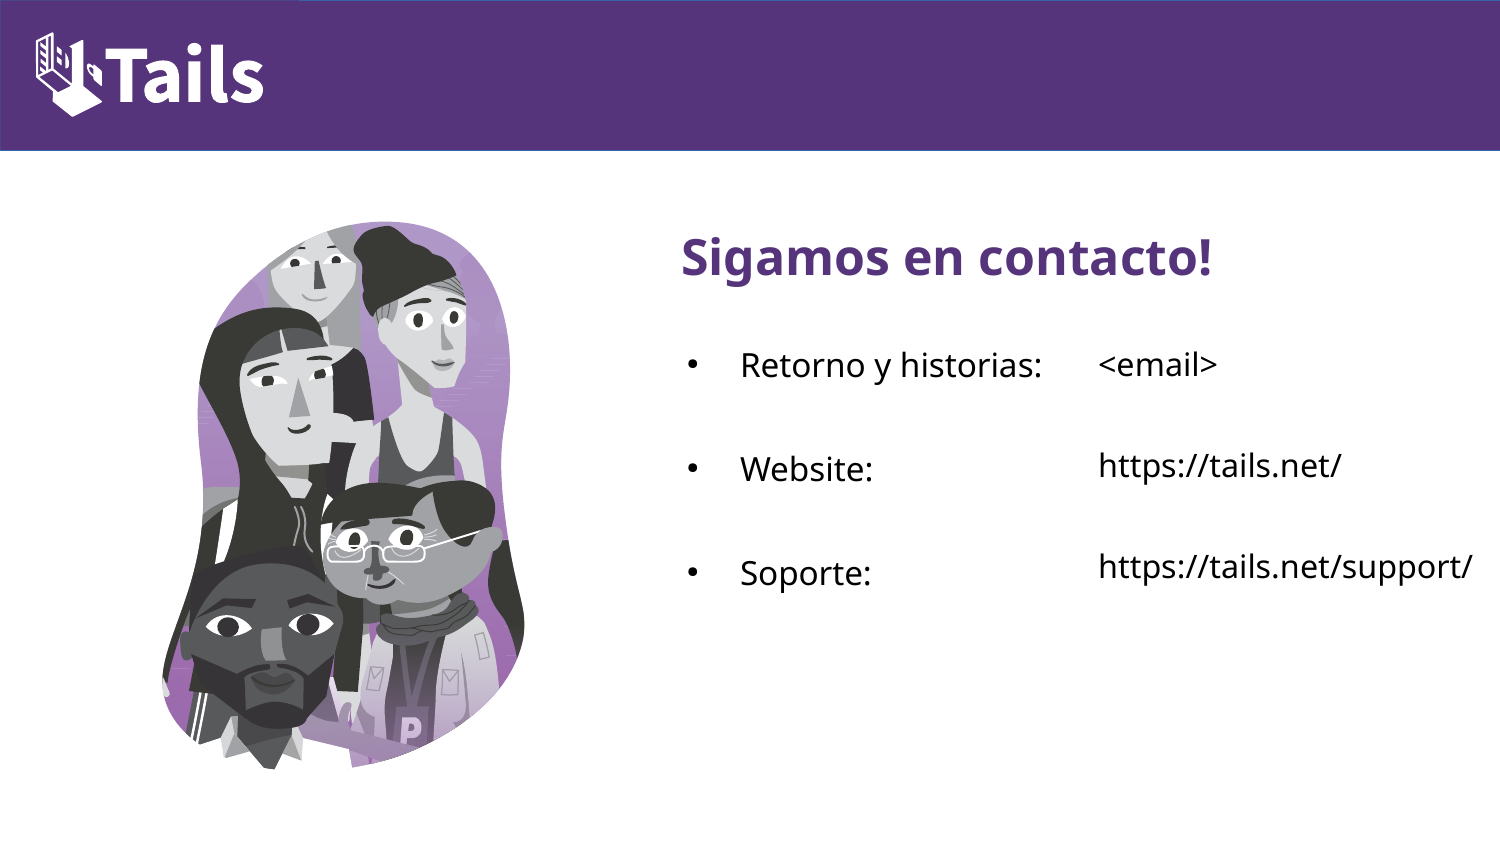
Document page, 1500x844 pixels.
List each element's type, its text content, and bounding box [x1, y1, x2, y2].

picture [155, 214, 532, 778]
title Sigamos en contacto! [680, 197, 1426, 314]
list Retorno y historias: Website: Soporte: [669, 335, 1029, 605]
list <email> https://tails.net/ https://tails.net/support/ [1029, 335, 1485, 605]
